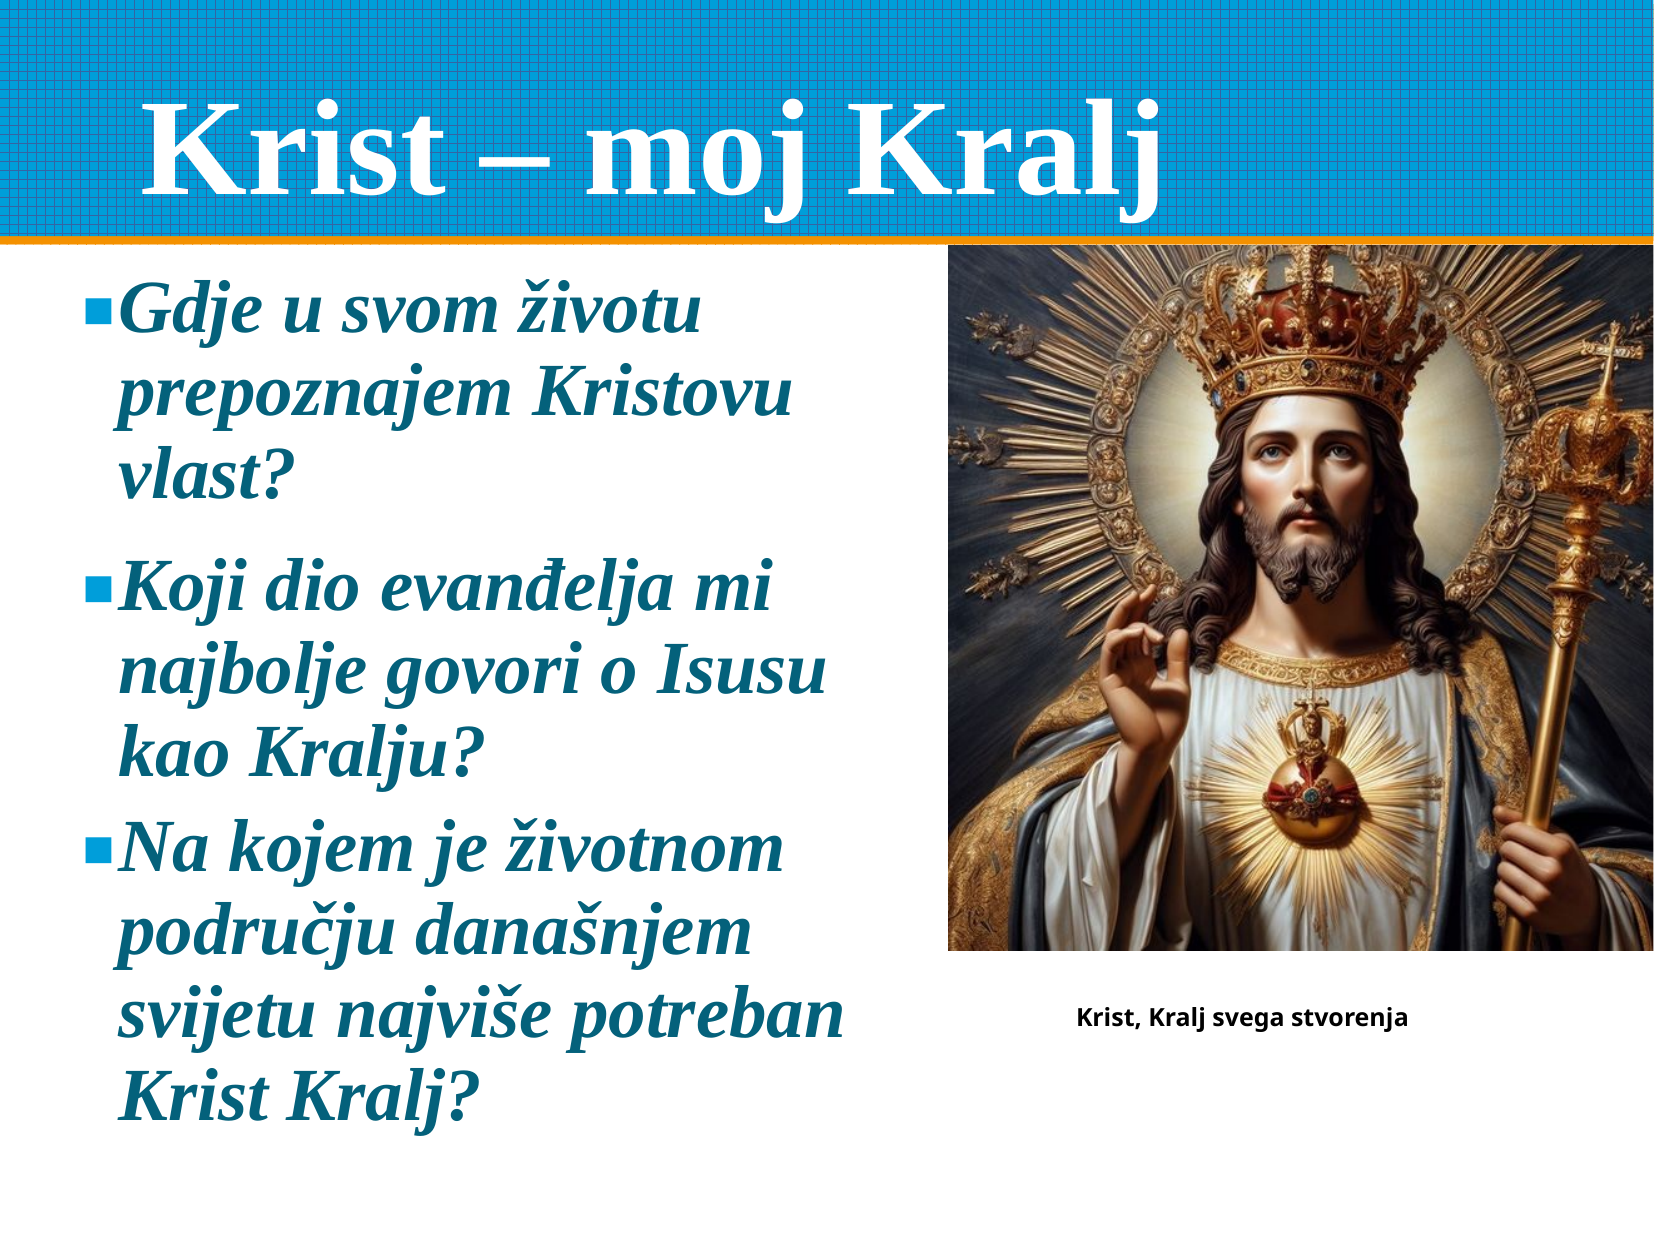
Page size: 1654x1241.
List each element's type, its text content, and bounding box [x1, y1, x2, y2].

title Krist – moj Kralj [82, 7, 1571, 225]
picture [948, 245, 1654, 951]
text_box Krist, Kralj svega stvorenja [1070, 969, 1595, 1063]
list Gdje u svom životu prepoznajem Kristovu vlast? Koji dio evanđelja mi najbolje govori o Isusu kao Kralju? Na kojem je životnom području današnjem svijetu najviše potreban Krist Kralj? [82, 265, 945, 1211]
